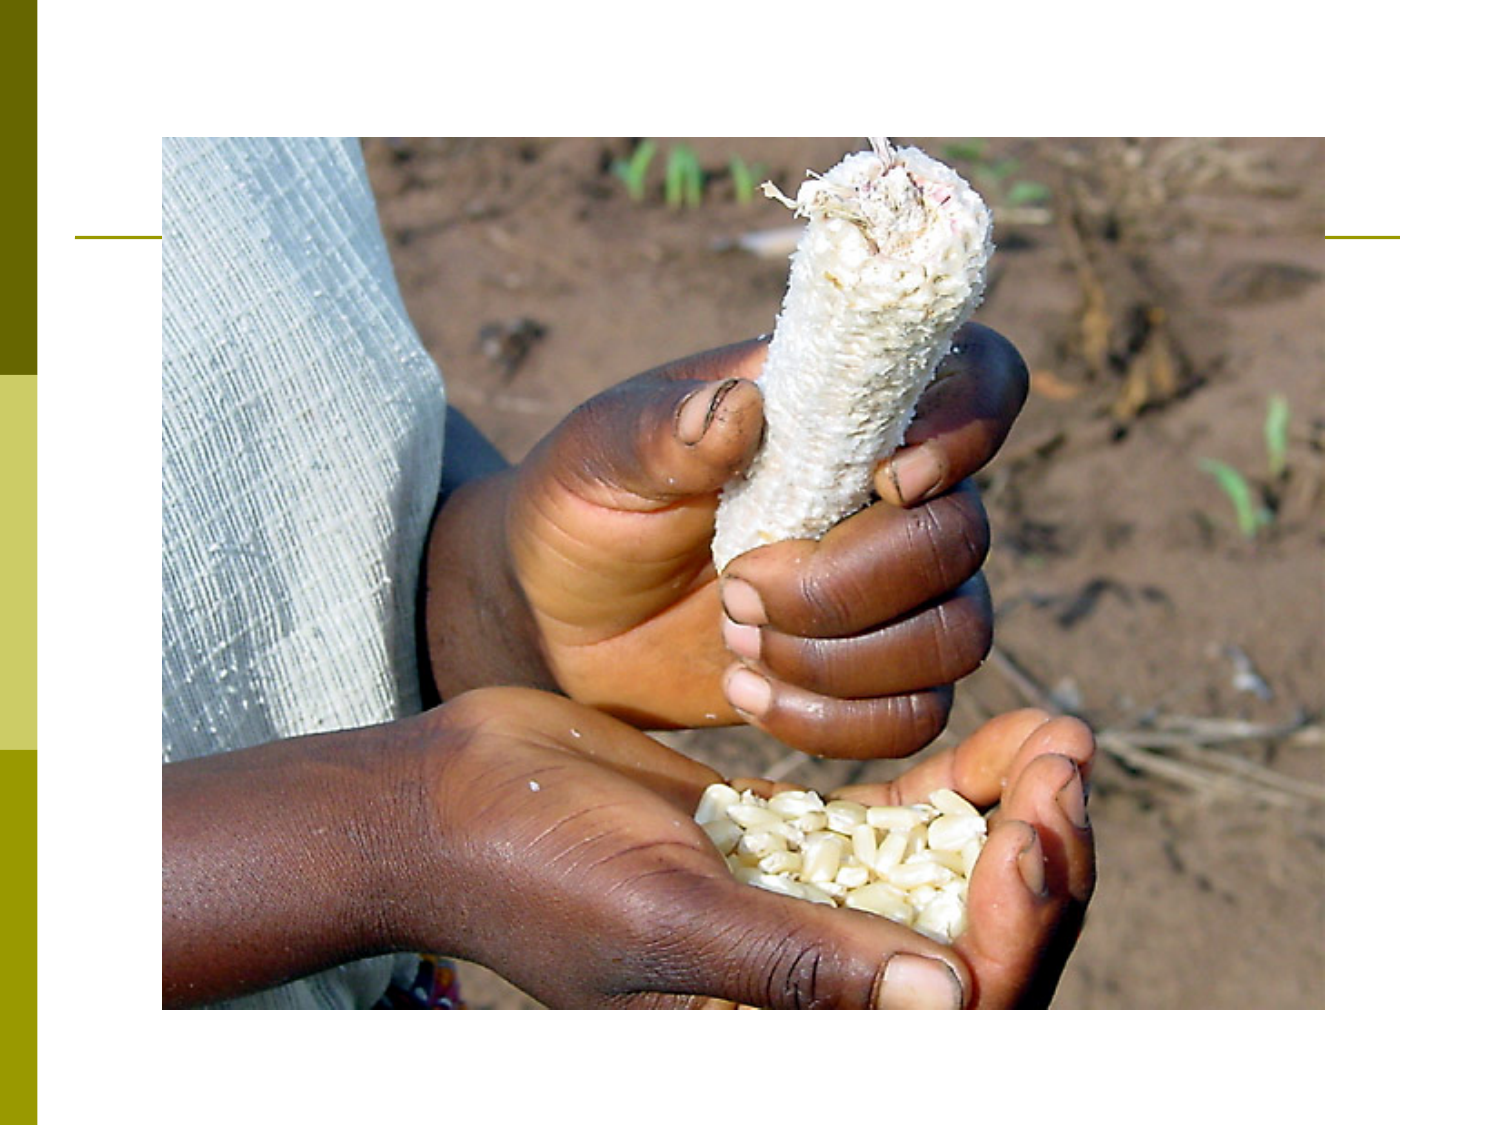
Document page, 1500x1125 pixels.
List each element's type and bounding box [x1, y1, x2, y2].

picture [162, 137, 1325, 1010]
